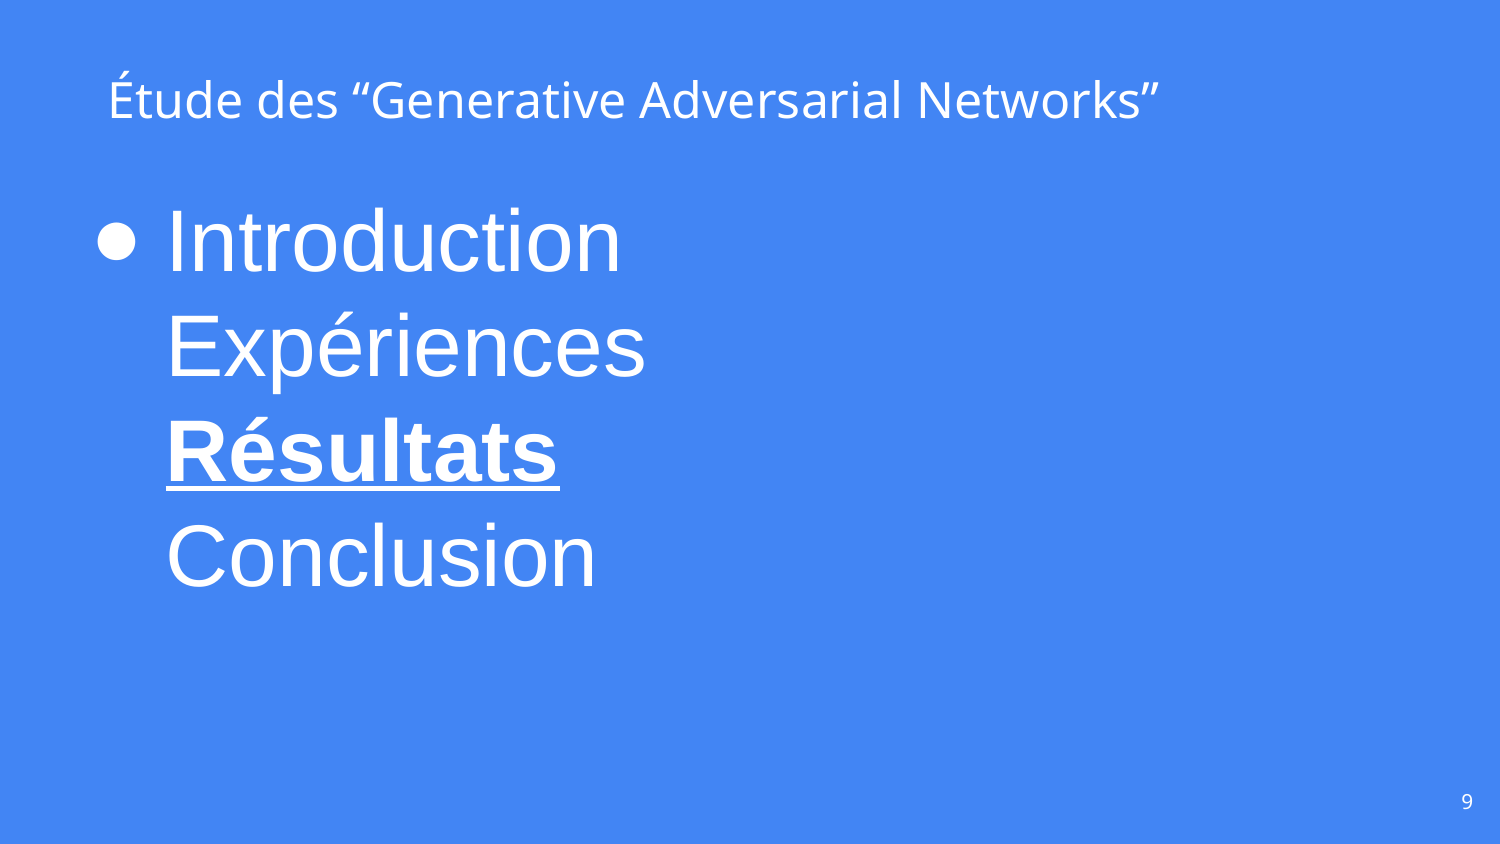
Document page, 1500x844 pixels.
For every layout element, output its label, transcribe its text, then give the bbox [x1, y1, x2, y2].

slide_number <number> [1398, 770, 1489, 835]
title Introduction Expériences Résultats Conclusion [75, 363, 1425, 530]
text_box Étude des “Generative Adversarial Networks” [92, 53, 1225, 176]
